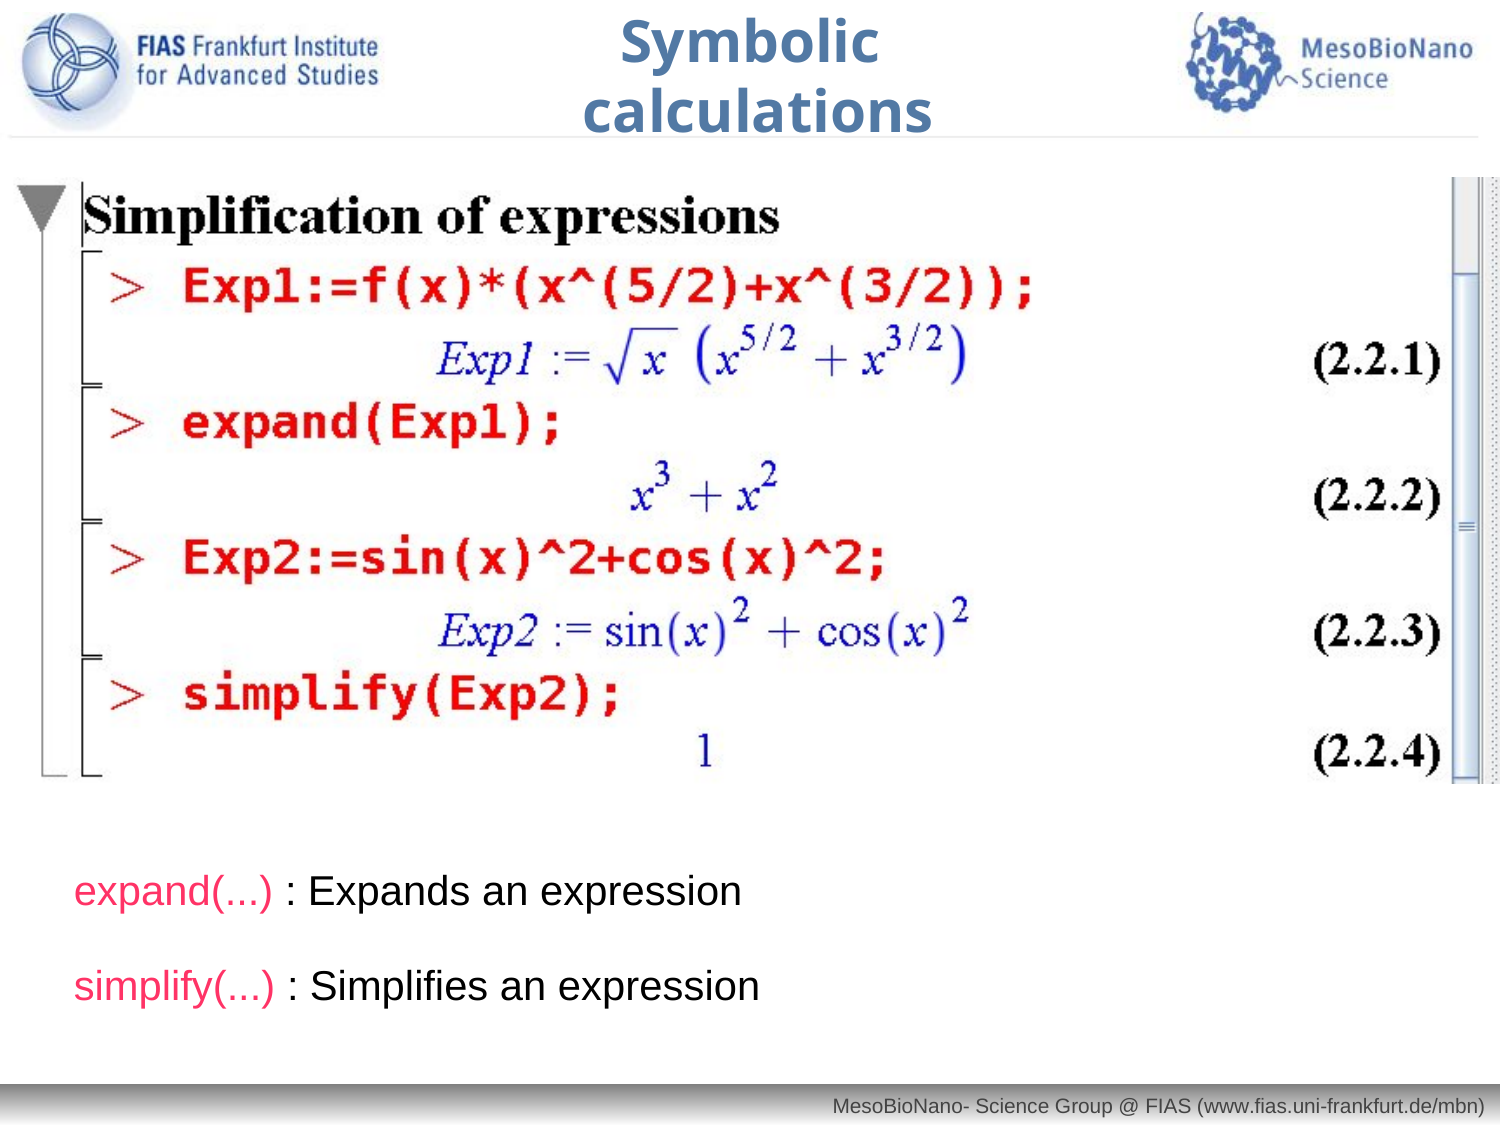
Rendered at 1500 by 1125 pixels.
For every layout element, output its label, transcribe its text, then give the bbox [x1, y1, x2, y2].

picture [0, 177, 1500, 784]
title Symbolic calculations [0, 0, 1499, 152]
text_box expand(...) : Expands an expression simplify(...) : Simplifies an expression [59, 856, 1433, 1034]
